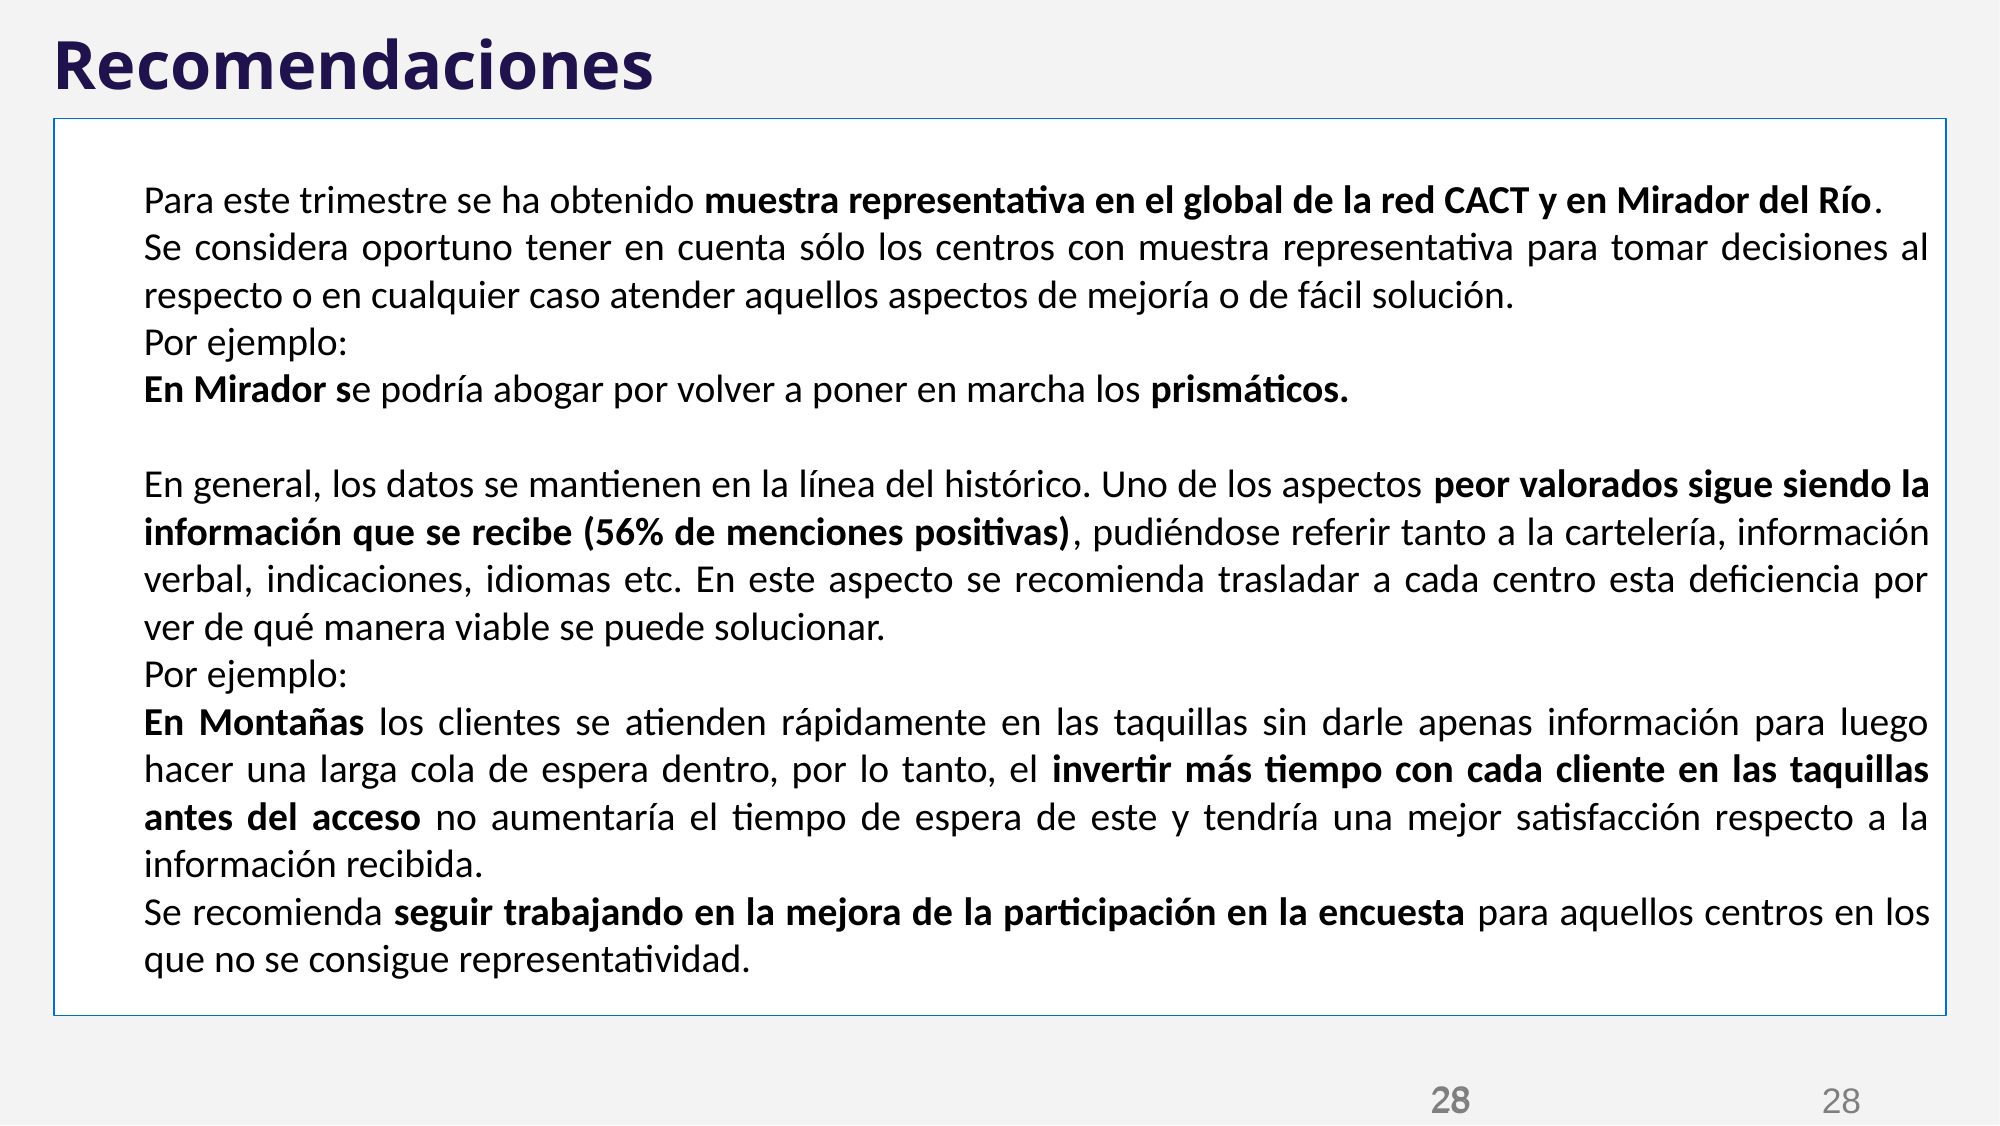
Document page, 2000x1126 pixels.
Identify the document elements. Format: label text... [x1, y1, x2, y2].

text_box Para este trimestre se ha obtenido muestra representativa en el global de la red CACT y en Mirador del Río. Se considera oportuno tener en cuenta sólo los centros con muestra representativa para tomar decisiones al respecto o en cualquier caso atender aquellos aspectos de mejoría o de fácil solución. Por ejemplo: En Mirador se podría abogar por volver a poner en marcha los prismáticos. En general, los datos se mantienen en la línea del histórico. Uno de los aspectos peor valorados sigue siendo la información que se recibe (56% de menciones positivas), pudiéndose referir tanto a la cartelería, información verbal, indicaciones, idiomas etc. En este aspecto se recomienda trasladar a cada centro esta deficiencia por ver de qué manera viable se puede solucionar. Por ejemplo: En Montañas los clientes se atienden rápidamente en las taquillas sin darle apenas información para luego hacer una larga cola de espera dentro, por lo tanto, el invertir más tiempo con cada cliente en las taquillas antes del acceso no aumentaría el tiempo de espera de este y tendría una mejor satisfacción respecto a la información recibida. Se recomienda seguir trabajando en la mejora de la participación en la encuesta para aquellos centros en los que no se consigue representatividad. [53, 118, 1947, 1016]
text_box <number> [1412, 1069, 1880, 1126]
text_box Recomendaciones [52, 0, 1945, 126]
